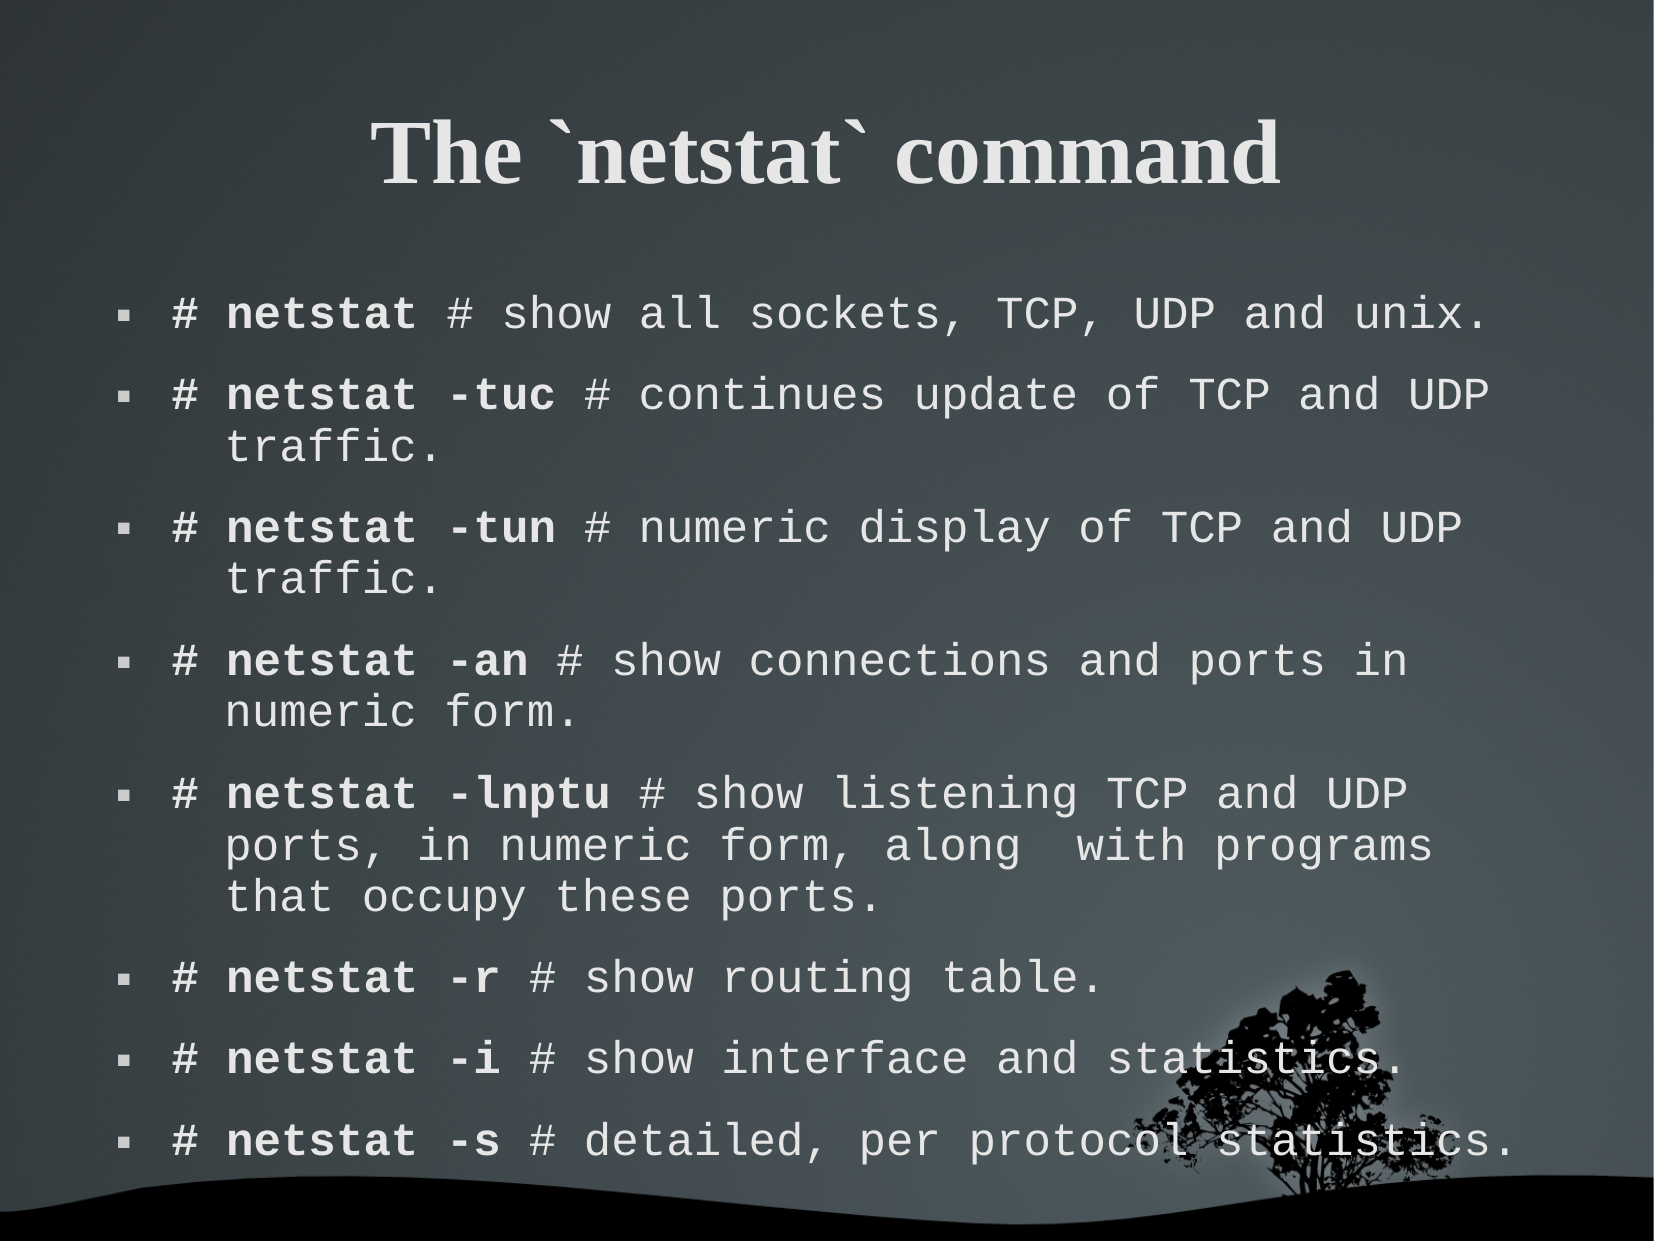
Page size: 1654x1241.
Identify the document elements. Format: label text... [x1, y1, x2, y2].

title The `netstat` command [82, 49, 1571, 257]
picture [0, 0, 1654, 1241]
list # netstat # show all sockets, TCP, UDP and unix. # netstat -tuc # continues update of TCP and UDP traffic. # netstat -tun # numeric display of TCP and UDP traffic. # netstat -an # show connections and ports in numeric form. # netstat -lnptu # show listening TCP and UDP ports, in numeric form, along with programs that occupy these ports. # netstat -r # show routing table. # netstat -i # show interface and statistics. # netstat -s # detailed, per protocol statistics. [82, 290, 1571, 1170]
